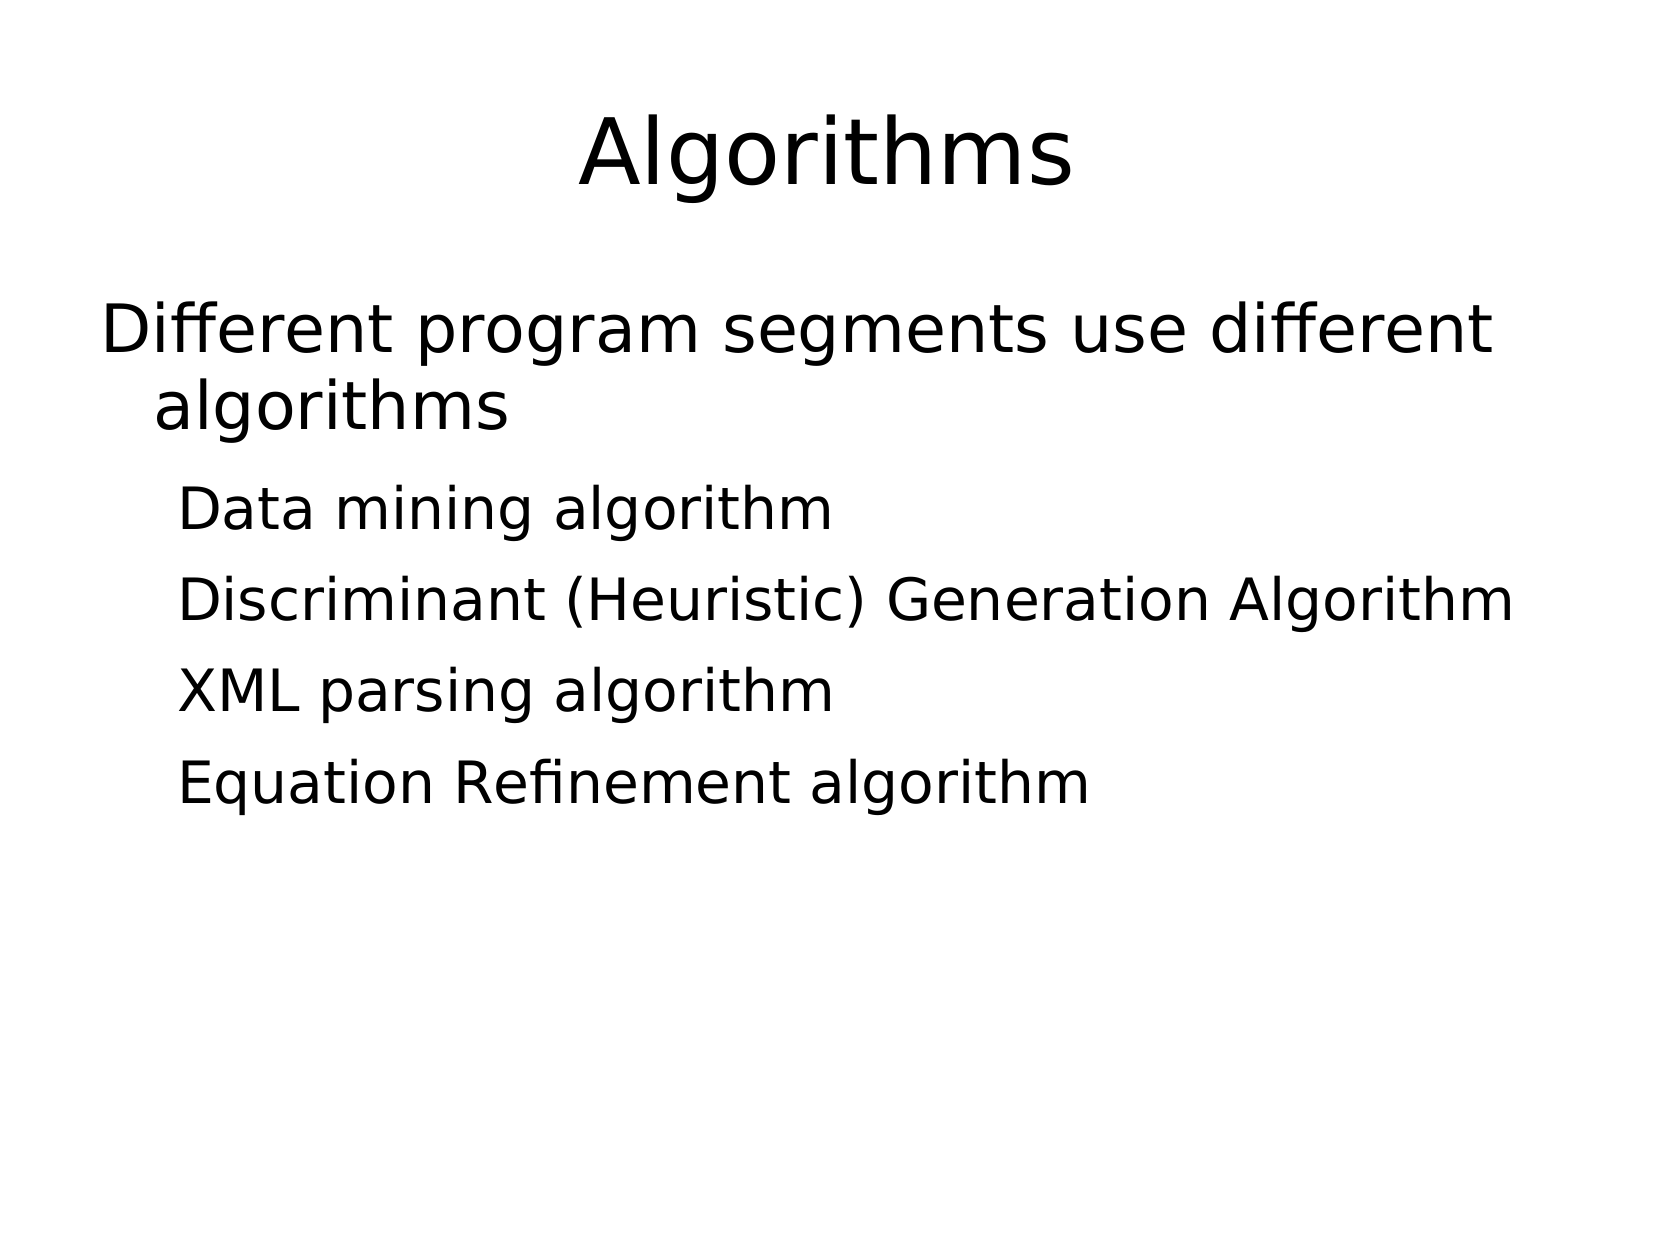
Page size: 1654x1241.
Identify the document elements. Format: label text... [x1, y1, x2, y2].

list Different program segments use different algorithms Data mining algorithm Discriminant (Heuristic) Generation Algorithm XML parsing algorithm Equation Refinement algorithm [82, 290, 1571, 1109]
title Algorithms [82, 49, 1571, 257]
